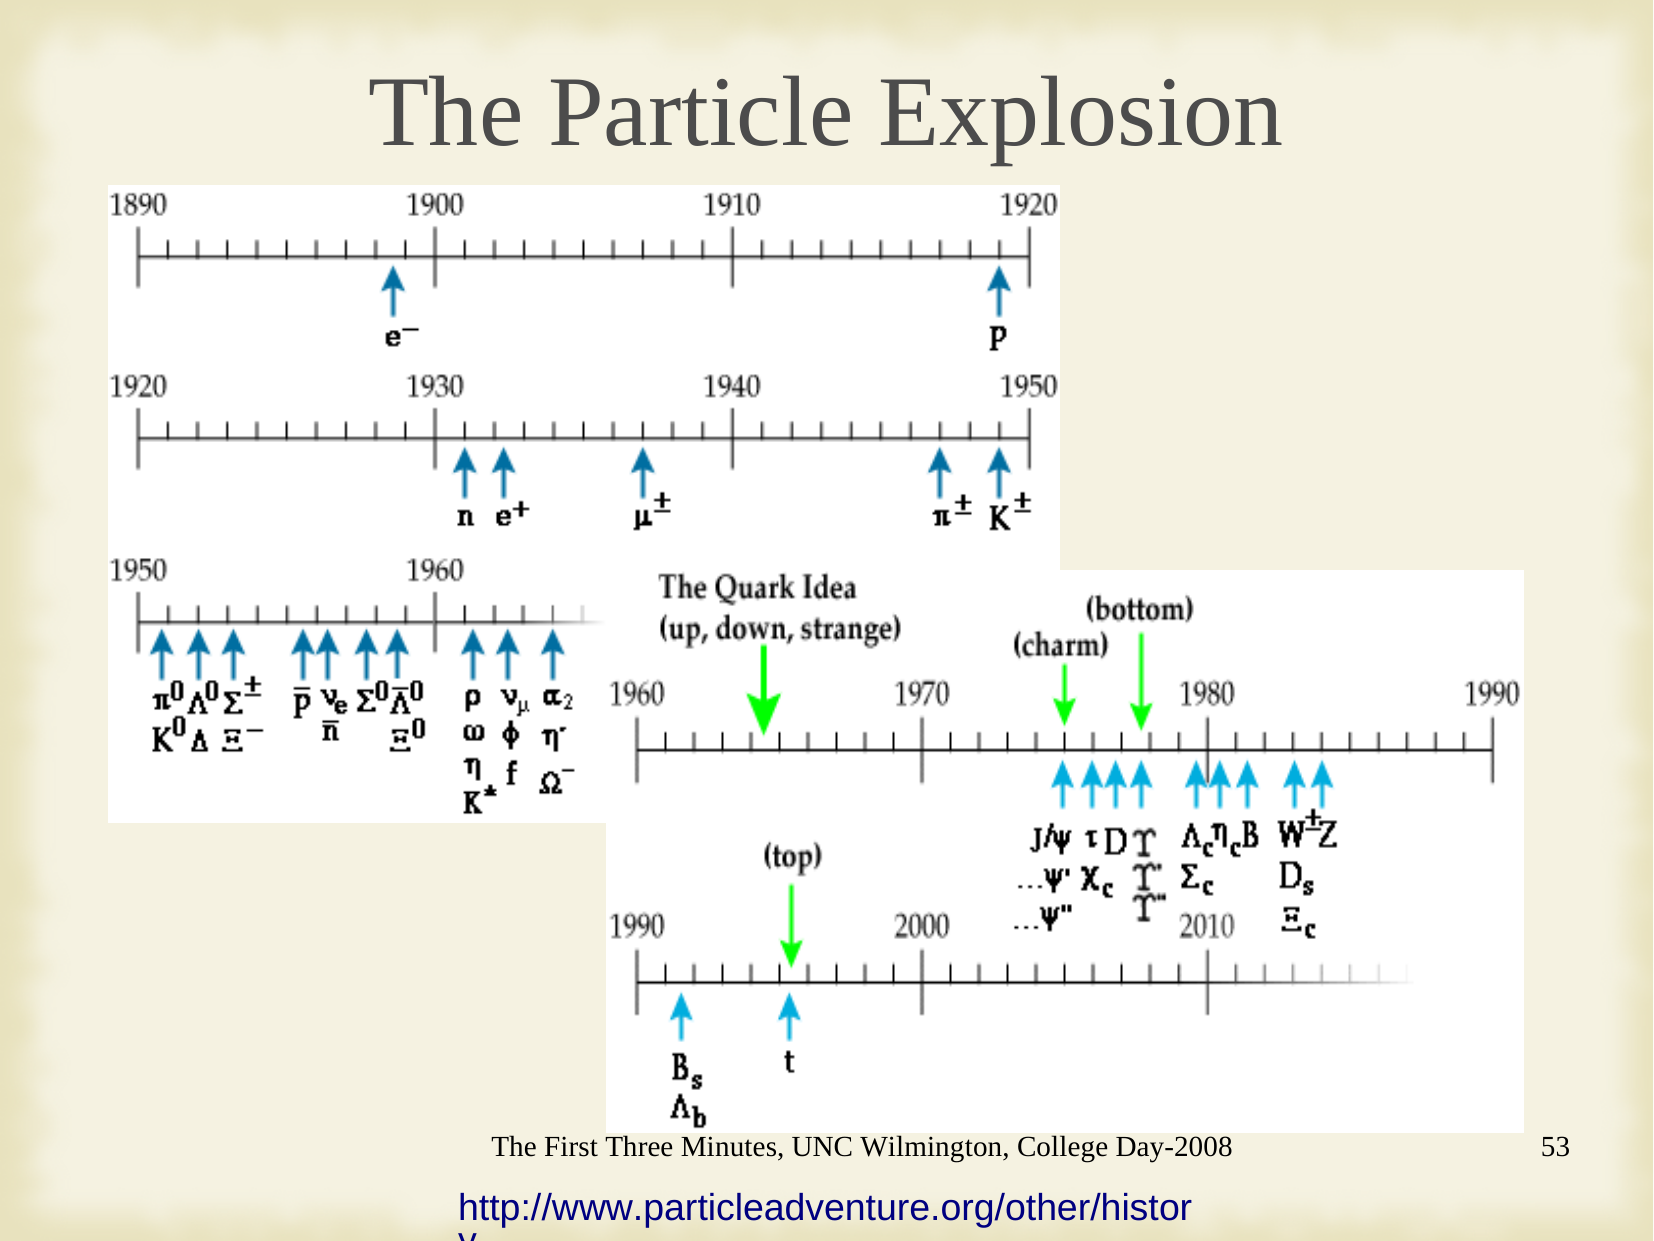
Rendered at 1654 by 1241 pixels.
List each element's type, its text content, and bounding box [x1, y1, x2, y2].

text_box http://www.particleadventure.org/other/history [443, 1178, 1224, 1236]
title The Particle Explosion [82, 15, 1571, 208]
picture [0, 0, 1654, 1241]
picture [463, 1236, 472, 1241]
